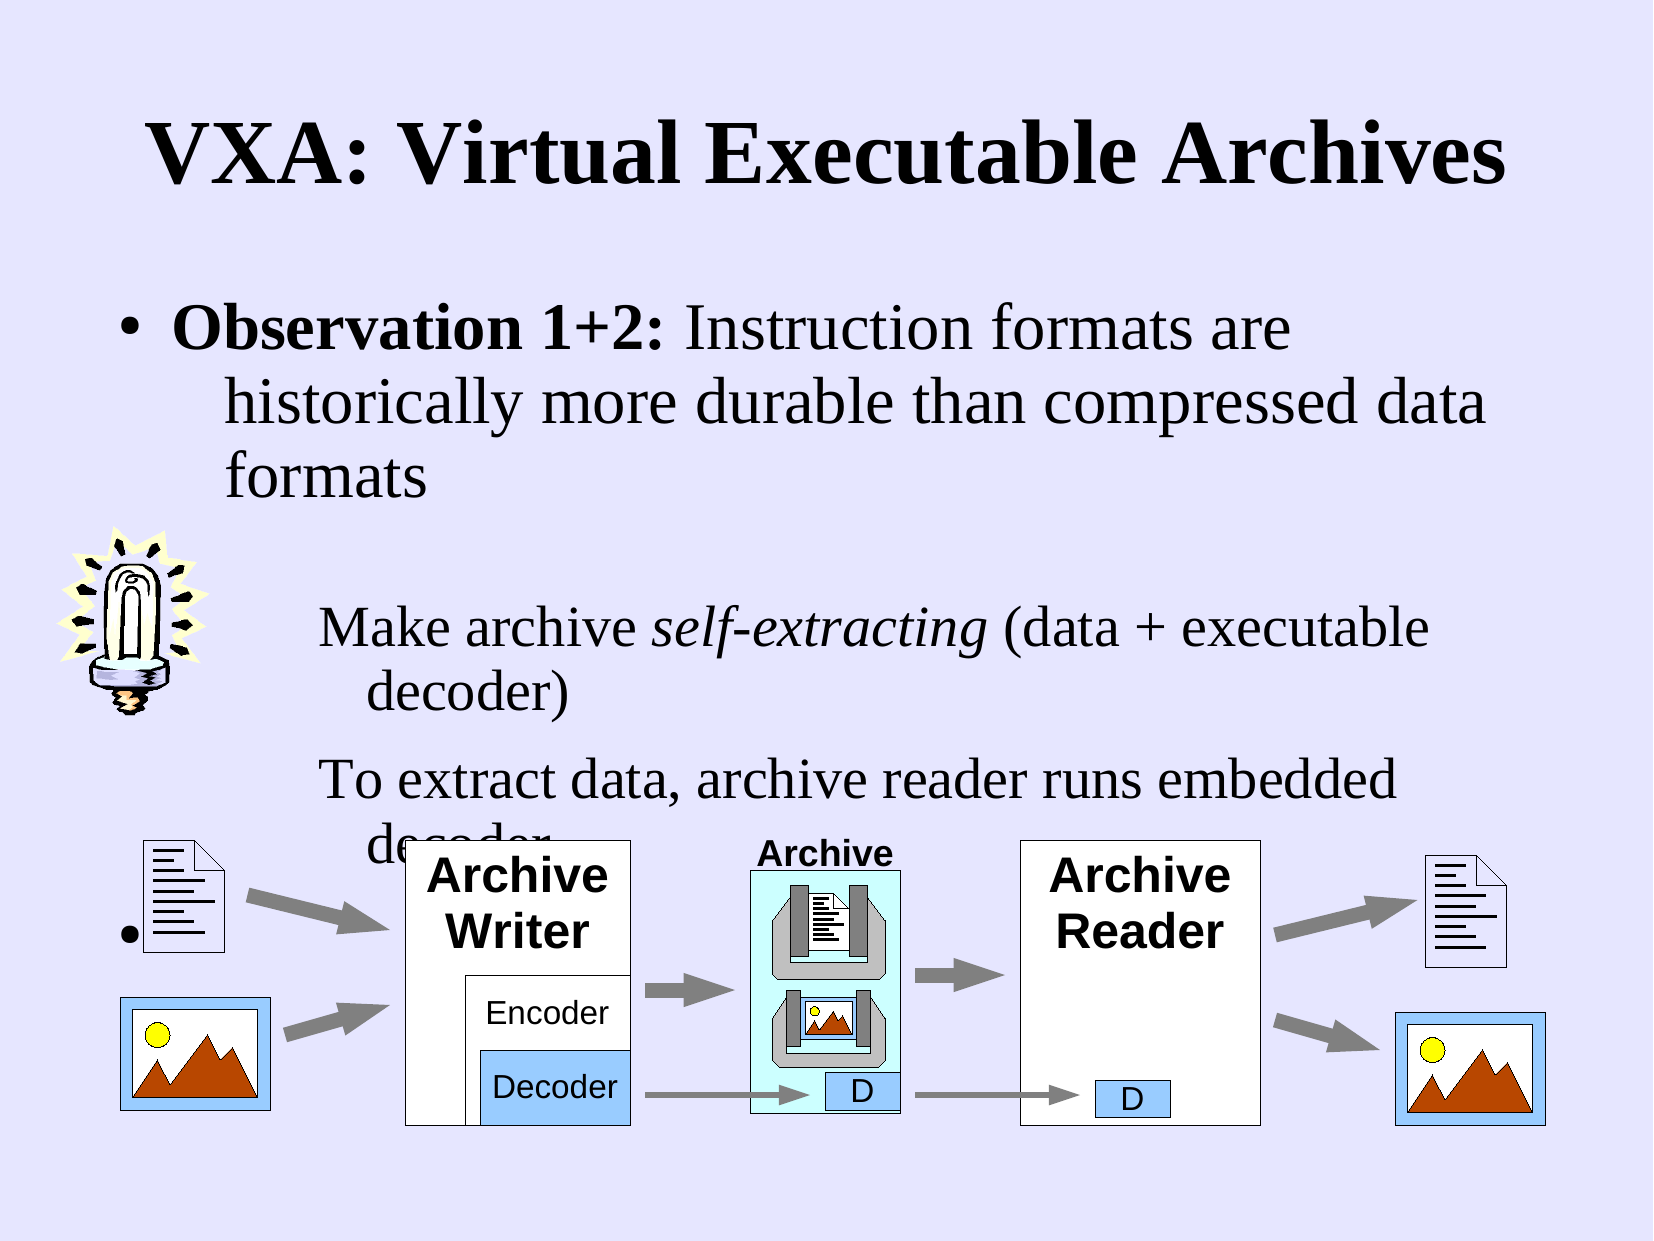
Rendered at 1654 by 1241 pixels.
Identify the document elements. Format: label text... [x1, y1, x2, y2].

text_box [750, 882, 901, 1114]
title VXA: Virtual Executable Archives [82, 49, 1571, 257]
text_box Archive Reader [1020, 840, 1261, 1126]
list Observation 1+2: Instruction formats are historically more durable than compressed data formats Make archive self-extracting (data + executable decoder) To extract data, archive reader runs embedded decoder [82, 290, 1571, 1095]
text_box Decoder [480, 1050, 631, 1126]
text_box D [1095, 1080, 1171, 1118]
text_box Archive [720, 825, 931, 882]
text_box Archive Writer [405, 840, 631, 1126]
picture [56, 524, 211, 717]
text_box [120, 997, 271, 1111]
text_box D [825, 1072, 901, 1111]
text_box [1395, 1012, 1546, 1126]
text_box Encoder [465, 975, 631, 1126]
